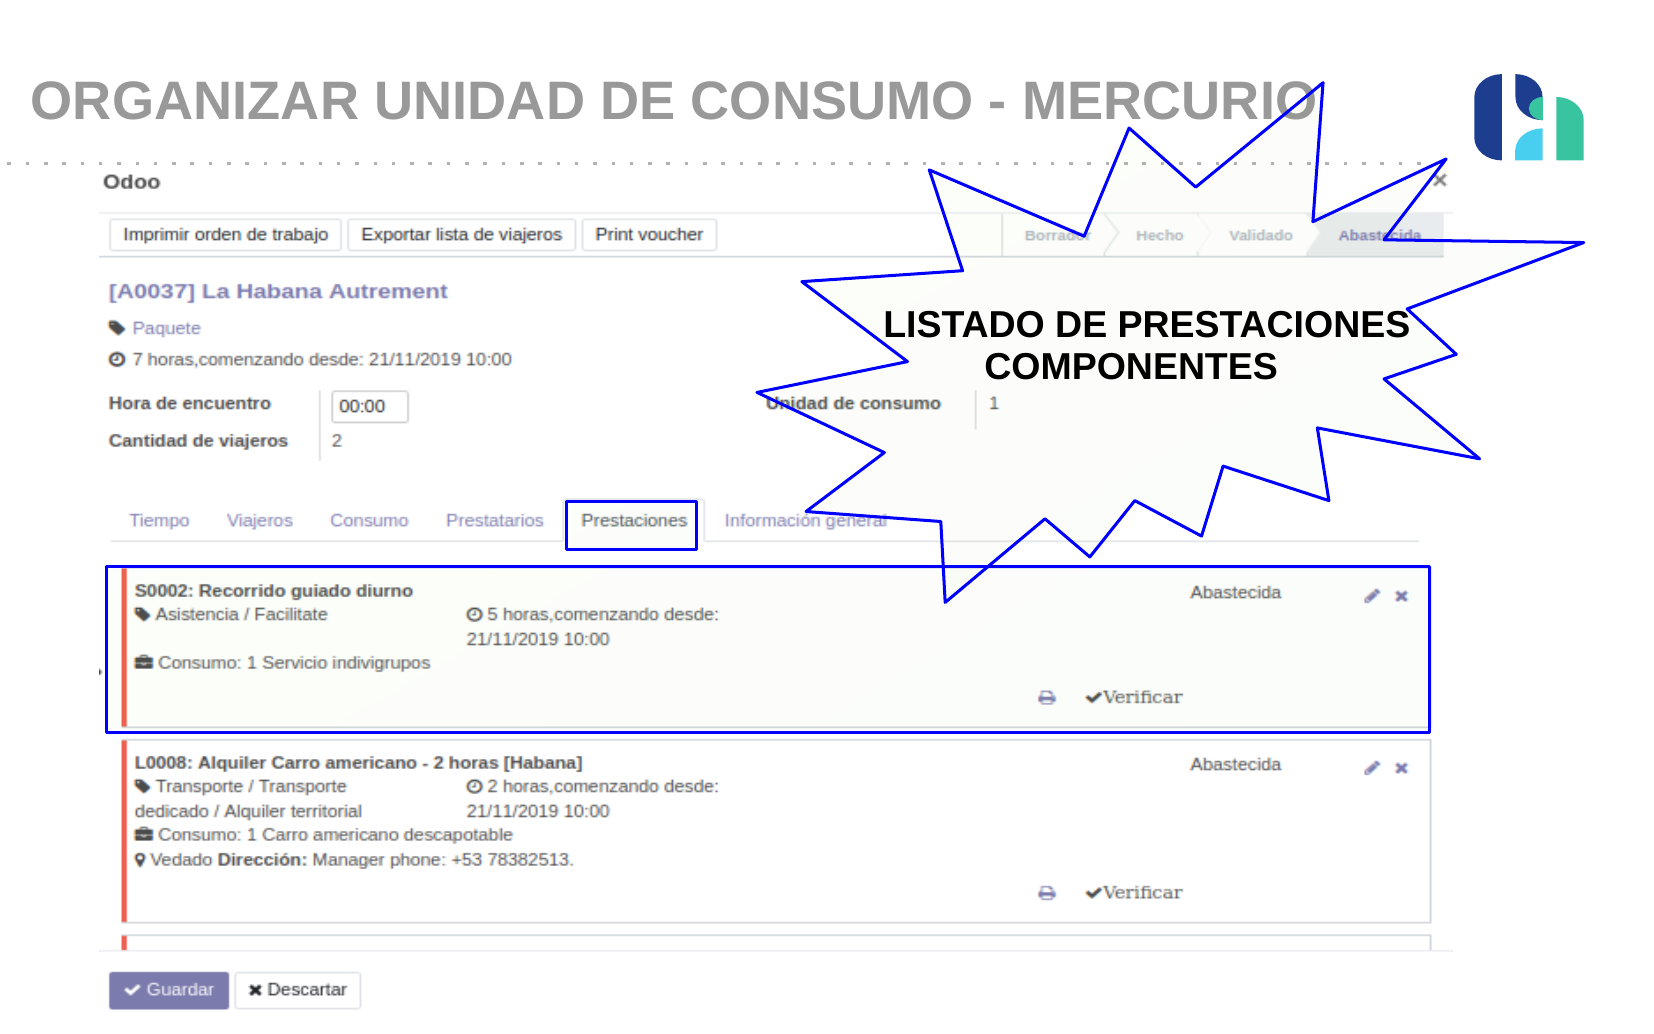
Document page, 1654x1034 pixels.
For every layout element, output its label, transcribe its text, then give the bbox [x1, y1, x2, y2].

text_box [106, 566, 1430, 733]
picture [1409, 293, 1453, 350]
picture [1386, 164, 1453, 240]
picture [99, 164, 1453, 1016]
picture [1386, 356, 1453, 435]
text_box LISTADO DE PRESTACIONES COMPONENTES [756, 82, 1584, 603]
picture [1314, 164, 1433, 220]
text_box [566, 501, 697, 550]
text_box ORGANIZAR UNIDAD DE CONSUMO - MERCURIO [30, 59, 1335, 142]
picture [1171, 164, 1222, 186]
picture [1474, 74, 1584, 161]
